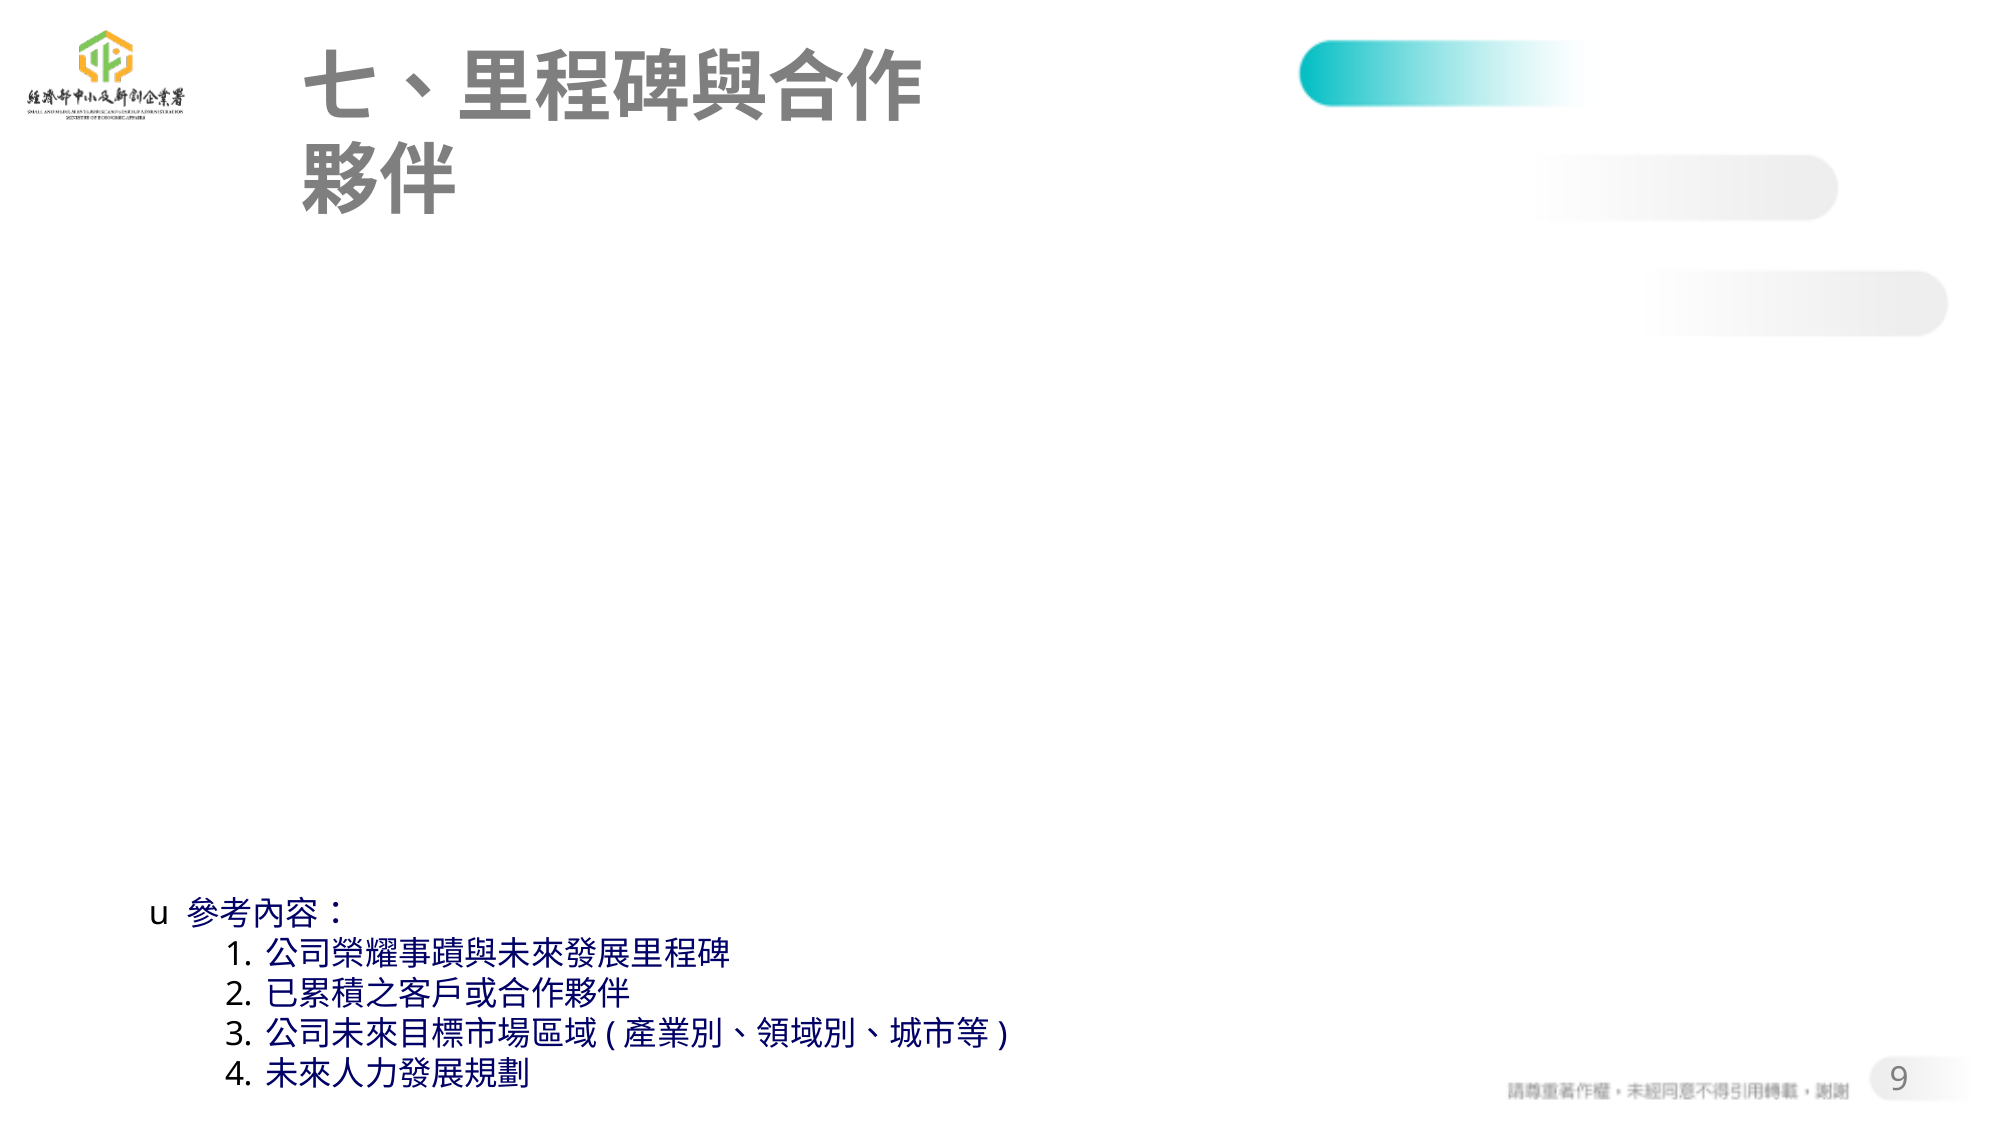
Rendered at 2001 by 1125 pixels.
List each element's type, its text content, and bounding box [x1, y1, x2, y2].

text_box 參考內容： 公司榮耀事蹟與未來發展里程碑 已累積之客戶或合作夥伴 公司未來目標市場區域(產業別、領域別、城市等) 未來人力發展規劃 [133, 884, 972, 1102]
text_box 9 [1874, 1049, 1953, 1110]
title 七、里程碑與合作夥伴 [286, 28, 1300, 109]
